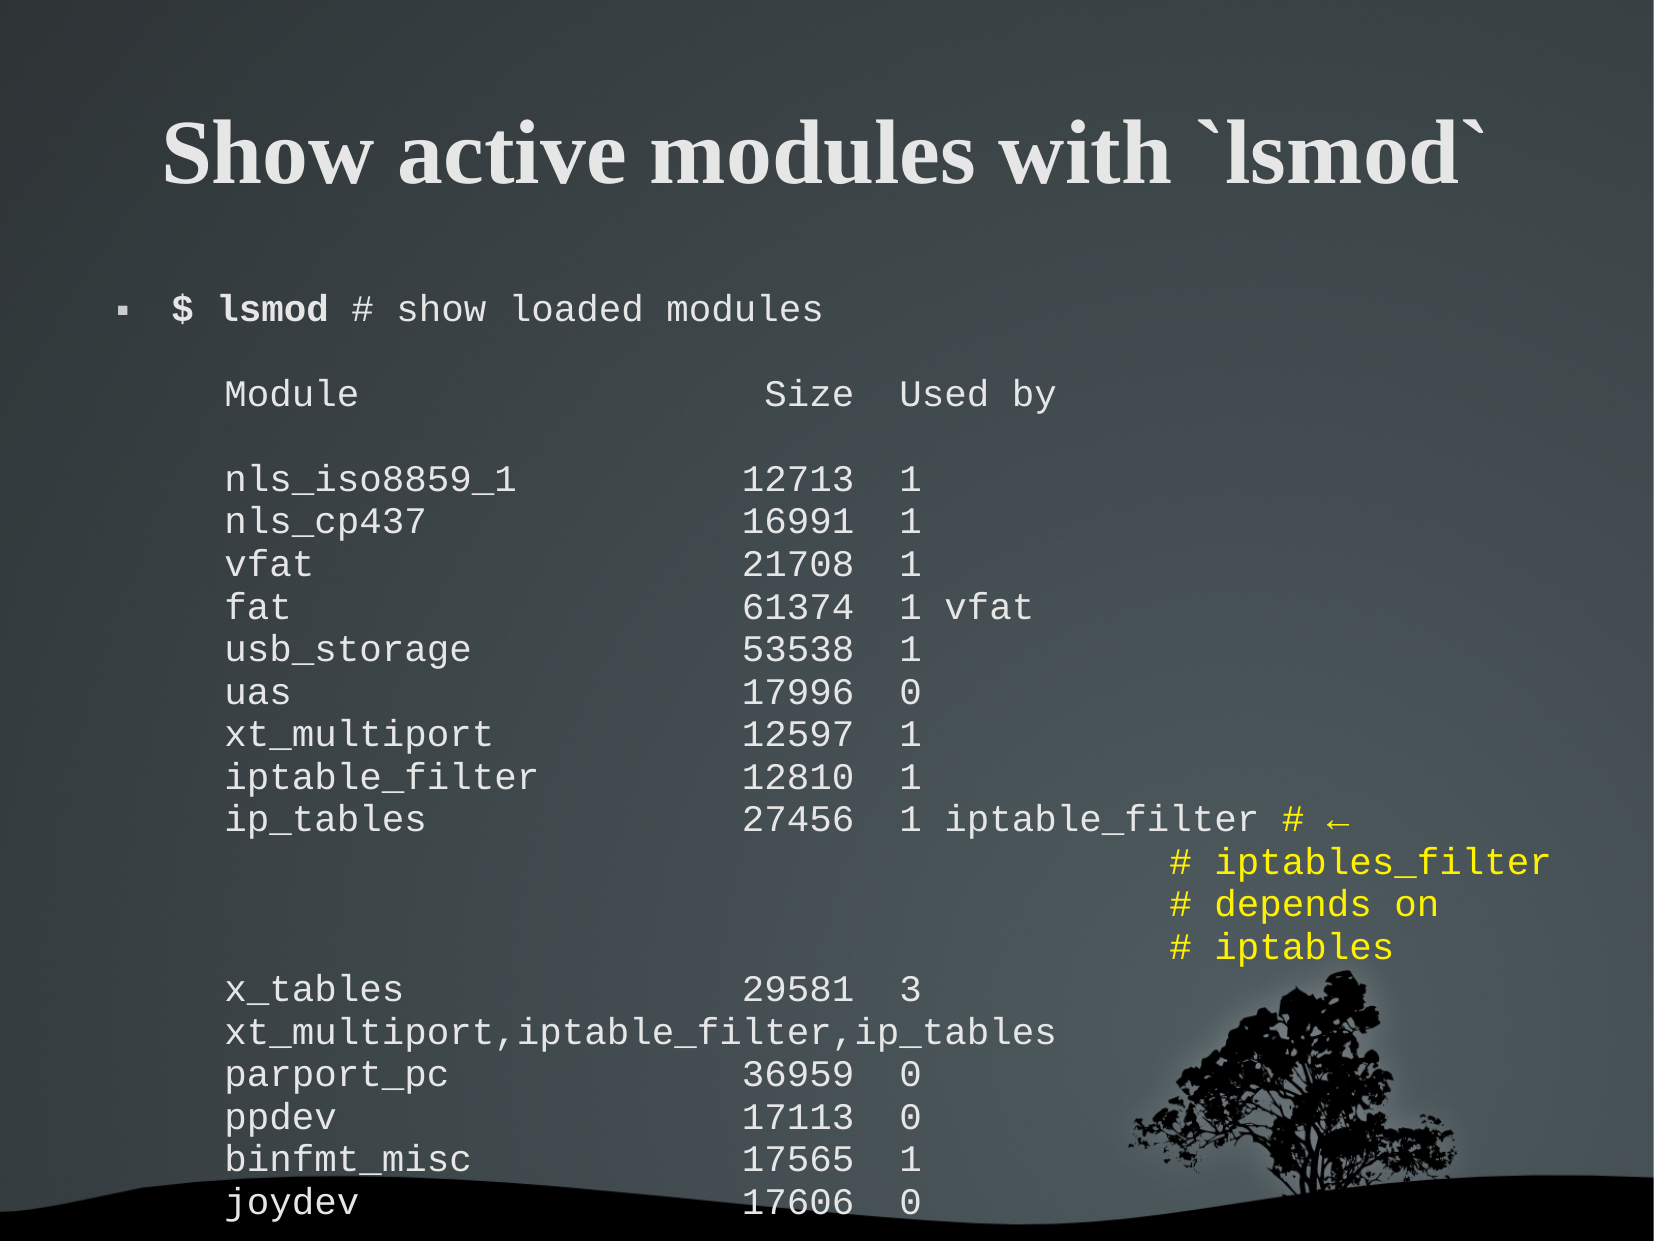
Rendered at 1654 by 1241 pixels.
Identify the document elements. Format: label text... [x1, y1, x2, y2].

picture [0, 0, 1654, 1241]
list $ lsmod # show loaded modules Module Size Used by nls_iso8859_1 12713 1 nls_cp437 16991 1 vfat 21708 1 fat 61374 1 vfat usb_storage 53538 1 uas 17996 0 xt_multiport 12597 1 iptable_filter 12810 1 ip_tables 27456 1 iptable_filter # ← # iptables_filter # depends on # iptables x_tables 29581 3 xt_multiport,iptable_filter,ip_tables parport_pc 36959 0 ppdev 17113 0 binfmt_misc 17565 1 joydev 17606 0 [82, 290, 1571, 1109]
title Show active modules with `lsmod` [82, 49, 1571, 257]
